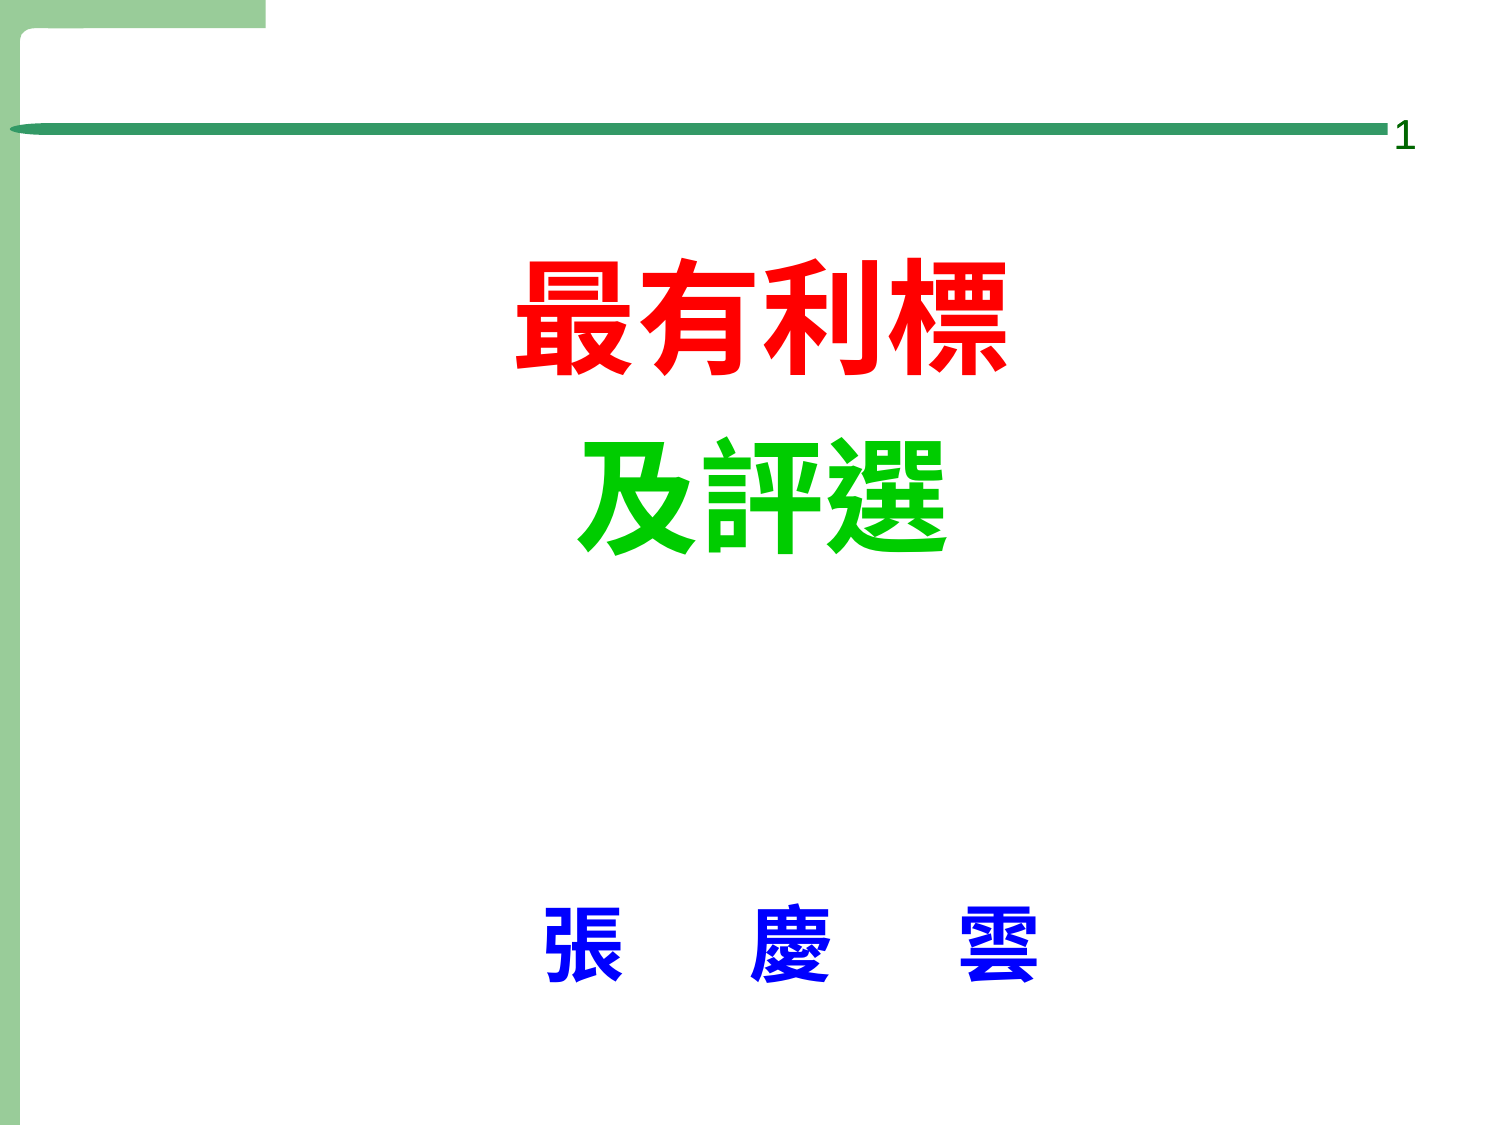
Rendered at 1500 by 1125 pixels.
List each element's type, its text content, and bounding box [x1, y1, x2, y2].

text_box 張 慶 雲 [430, 846, 1152, 1000]
text_box [1378, 90, 1491, 166]
text_box 最有利標 及評選 [64, 231, 1459, 740]
